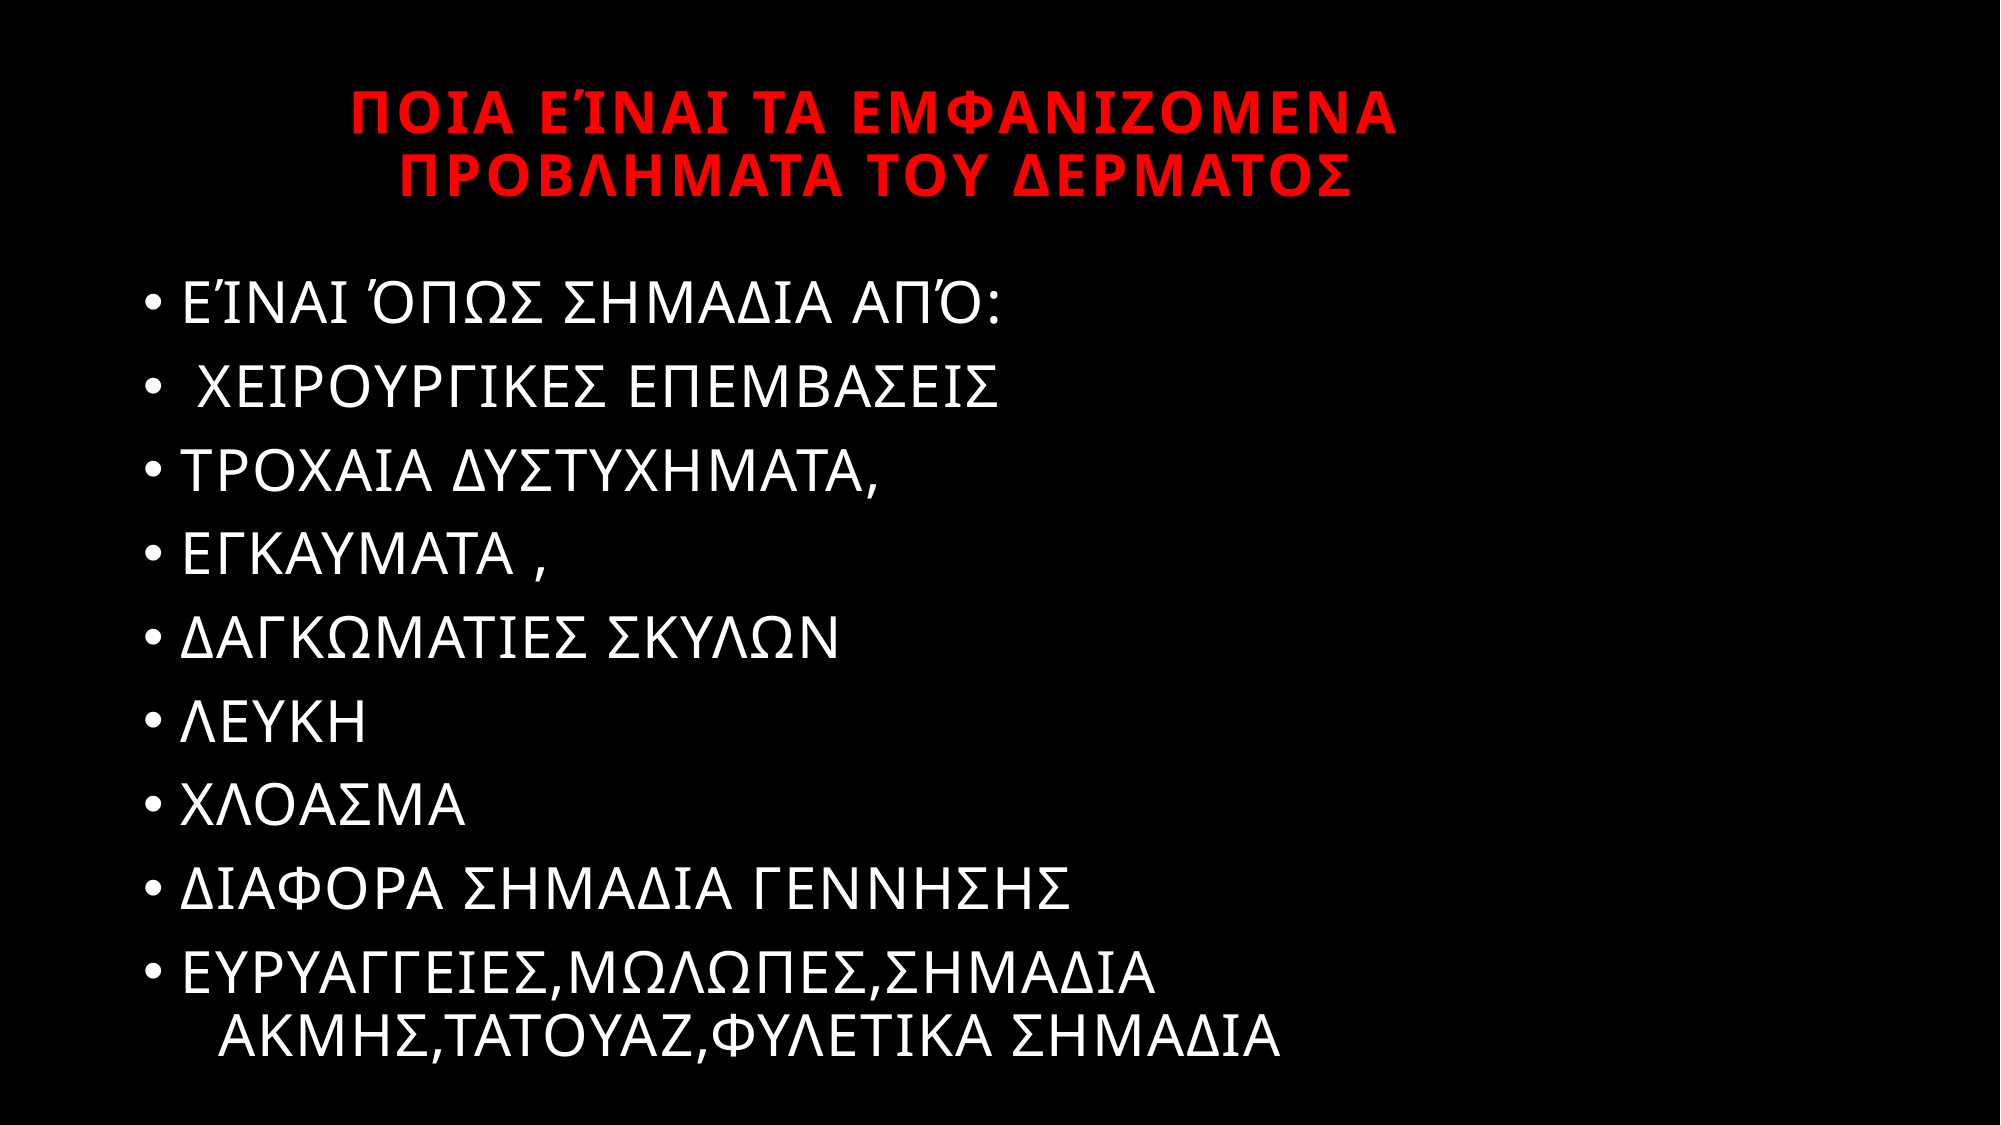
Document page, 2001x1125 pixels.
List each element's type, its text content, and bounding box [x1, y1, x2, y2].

title ΠΟΙΑ ΕΊΝΑΙ ΤΑ ΕΜΦΑΝΙΖΟΜΕΝΑ ΠΡΟΒΛΗΜΑΤΑ ΤΟΥ ΔΕΡΜΑΤΟΣ [125, 64, 1626, 223]
list ΕΊΝΑΙ ΌΠΩΣ ΣΗΜΑΔΙΑ ΑΠΌ: ΧΕΙΡΟΥΡΓΙΚΕΣ ΕΠΕΜΒΑΣΕΙΣ ΤΡΟΧΑΙΑ ΔΥΣΤΥΧΗΜΑΤΑ, ΕΓΚΑΥΜΑΤΑ , ΔΑΓΚΩΜΑΤΙΕΣ ΣΚΥΛΩΝ ΛΕΥΚΗ ΧΛΟΑΣΜΑ ΔΙΑΦΟΡΑ ΣΗΜΑΔΙΑ ΓΕΝΝΗΣΗΣ ΕΥΡΥΑΓΓΕΙΕΣ,ΜΩΛΩΠΕΣ,ΣΗΜΑΔΙΑ ΑΚΜΗΣ,ΤΑΤΟΥΑΖ,ΦΥΛΕΤΙΚΑ ΣΗΜΑΔΙΑ [125, 255, 1876, 1085]
